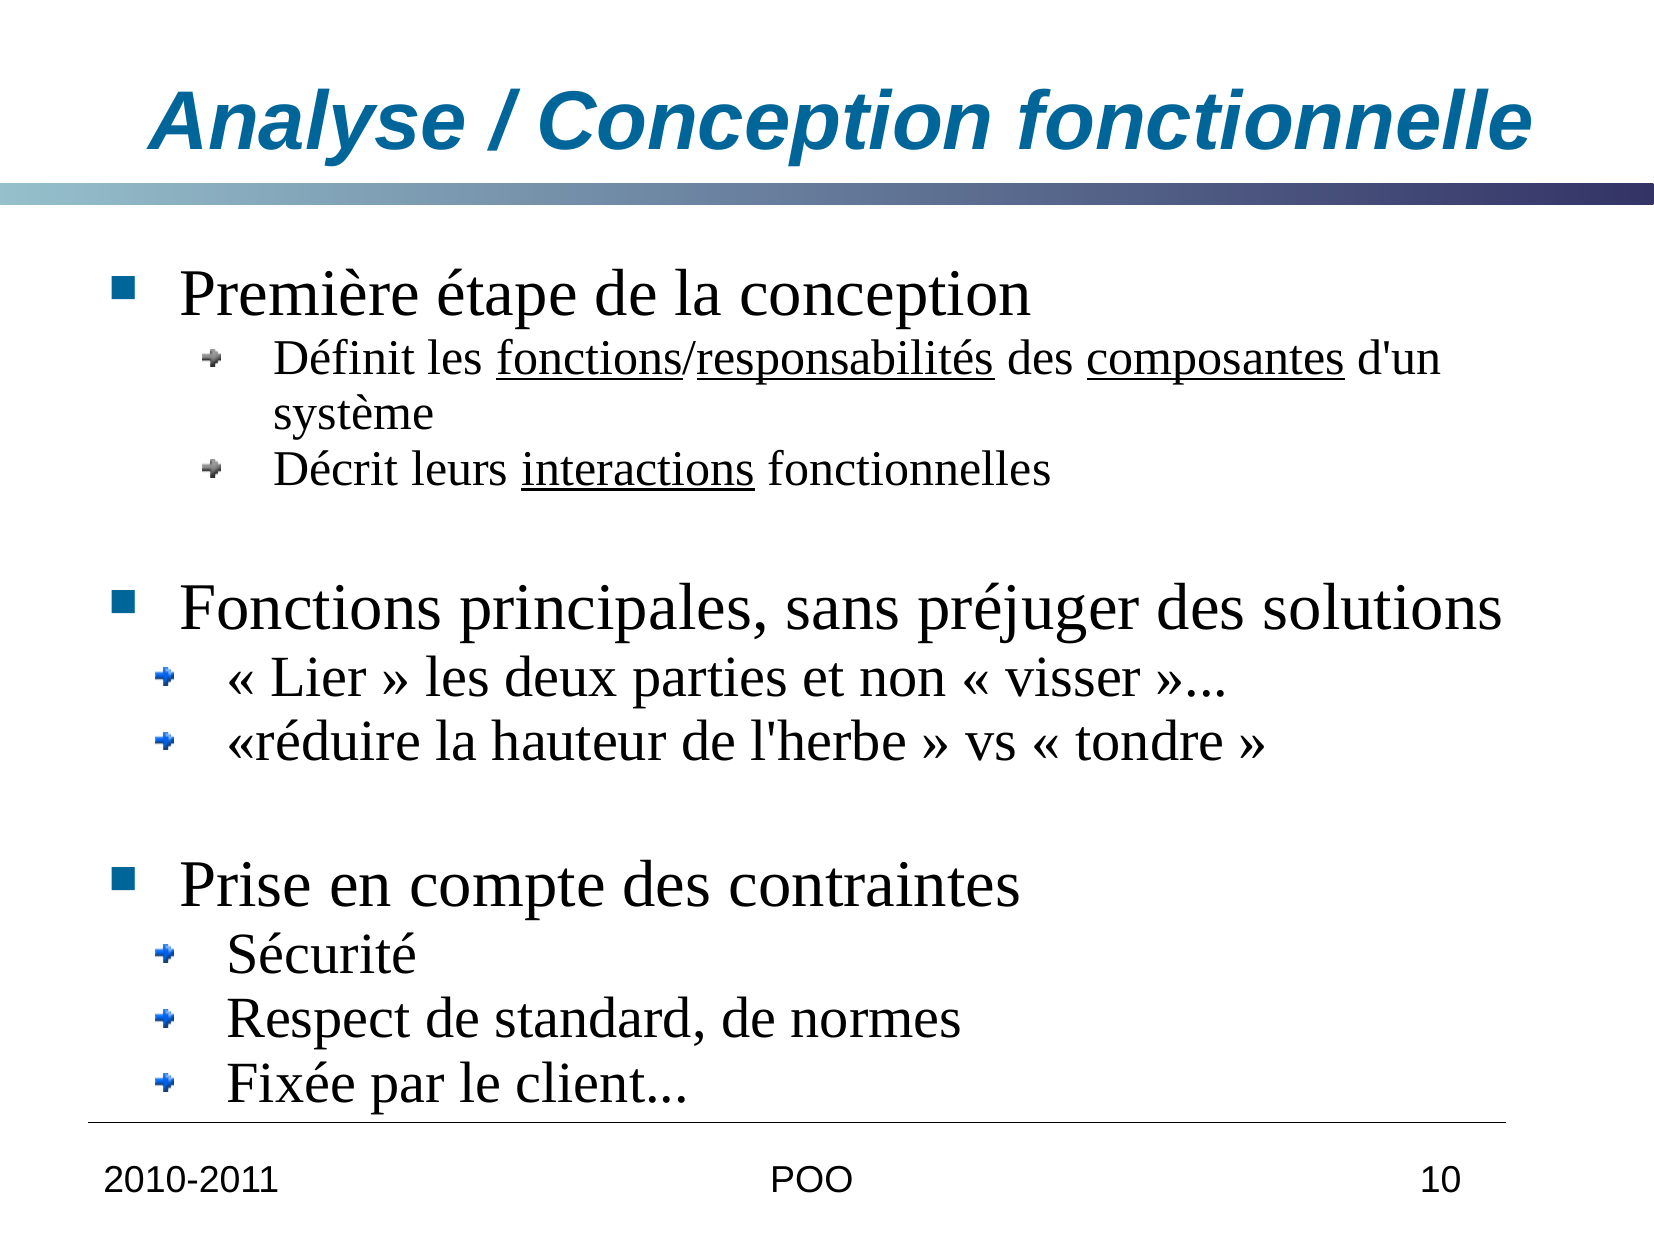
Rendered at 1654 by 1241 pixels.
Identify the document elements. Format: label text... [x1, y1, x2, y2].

list Première étape de la conception Définit les fonctions/responsabilités des composantes d'un système Décrit leurs interactions fonctionnelles Fonctions principales, sans préjuger des solutions « Lier » les deux parties et non « visser »... «réduire la hauteur de l'herbe » vs « tondre » Prise en compte des contraintes Sécurité Respect de standard, de normes Fixée par le client... [96, 256, 1506, 1123]
title Analyse / Conception fonctionnelle [118, 9, 1565, 232]
